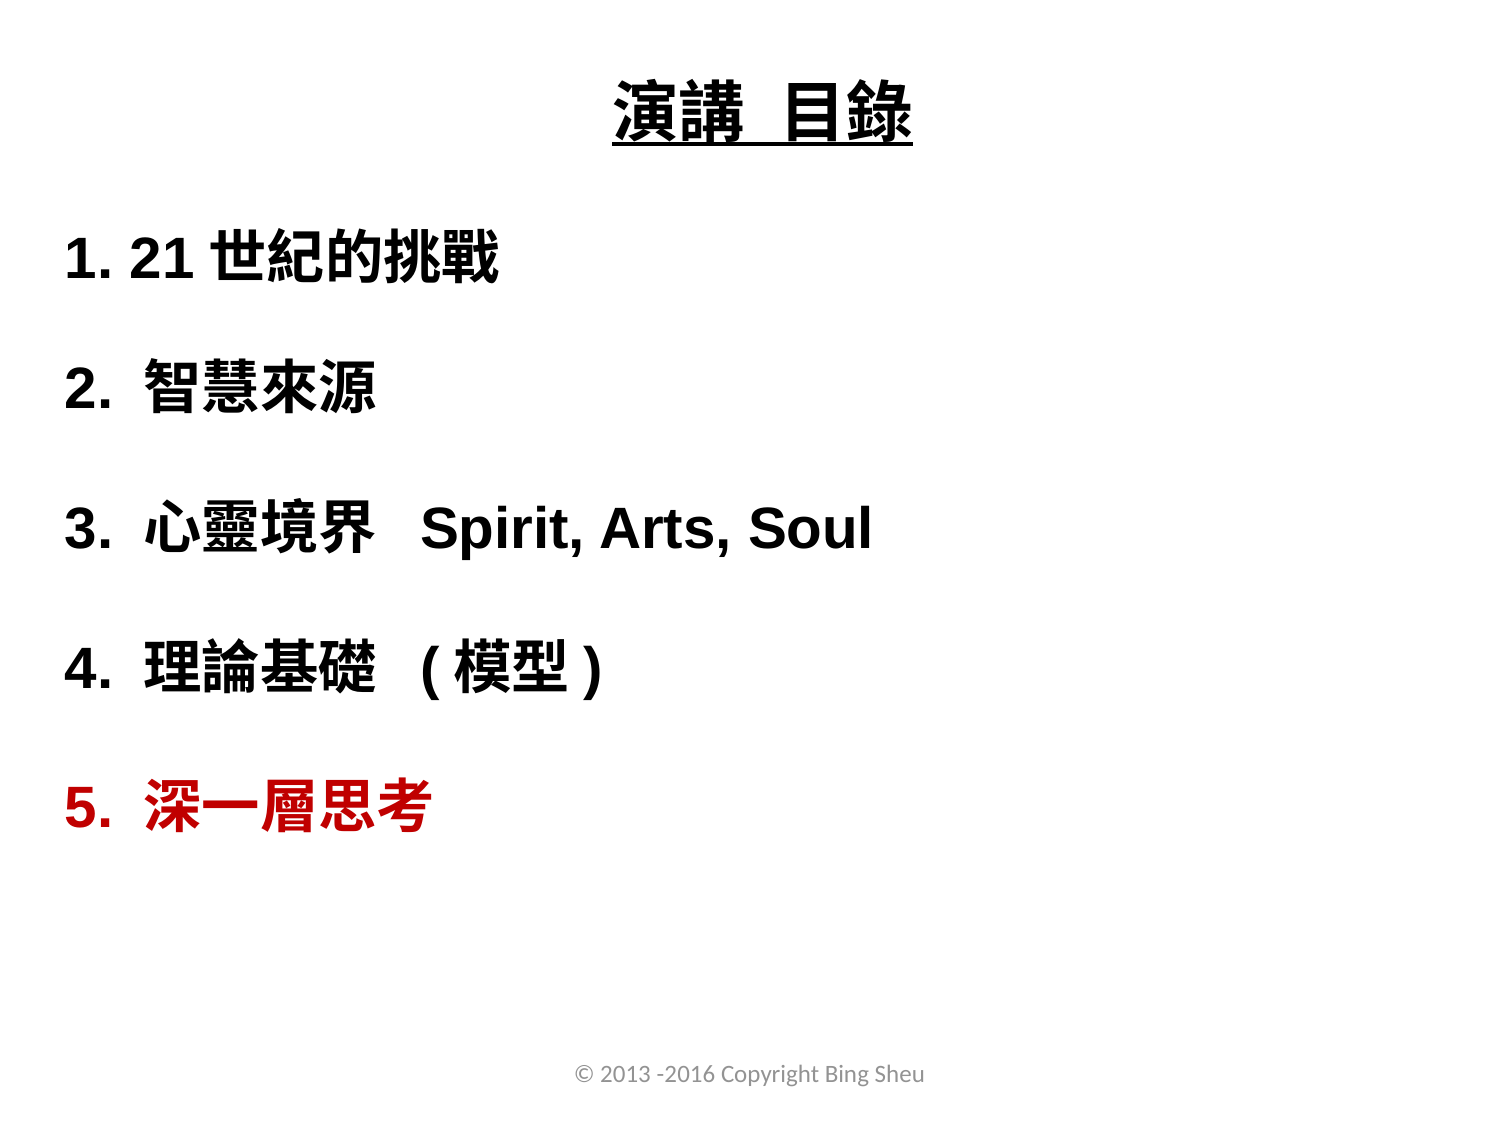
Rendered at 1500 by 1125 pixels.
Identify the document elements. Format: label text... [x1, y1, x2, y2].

text_box 演講 目錄 1. 21世紀的挑戰 2. 智慧來源 3. 心靈境界 Spirit, Arts, Soul 4. 理論基礎 (模型) 5. 深一層思考 [49, 62, 1475, 848]
footer © 2013 -2016 Copyright Bing Sheu [512, 1042, 988, 1103]
